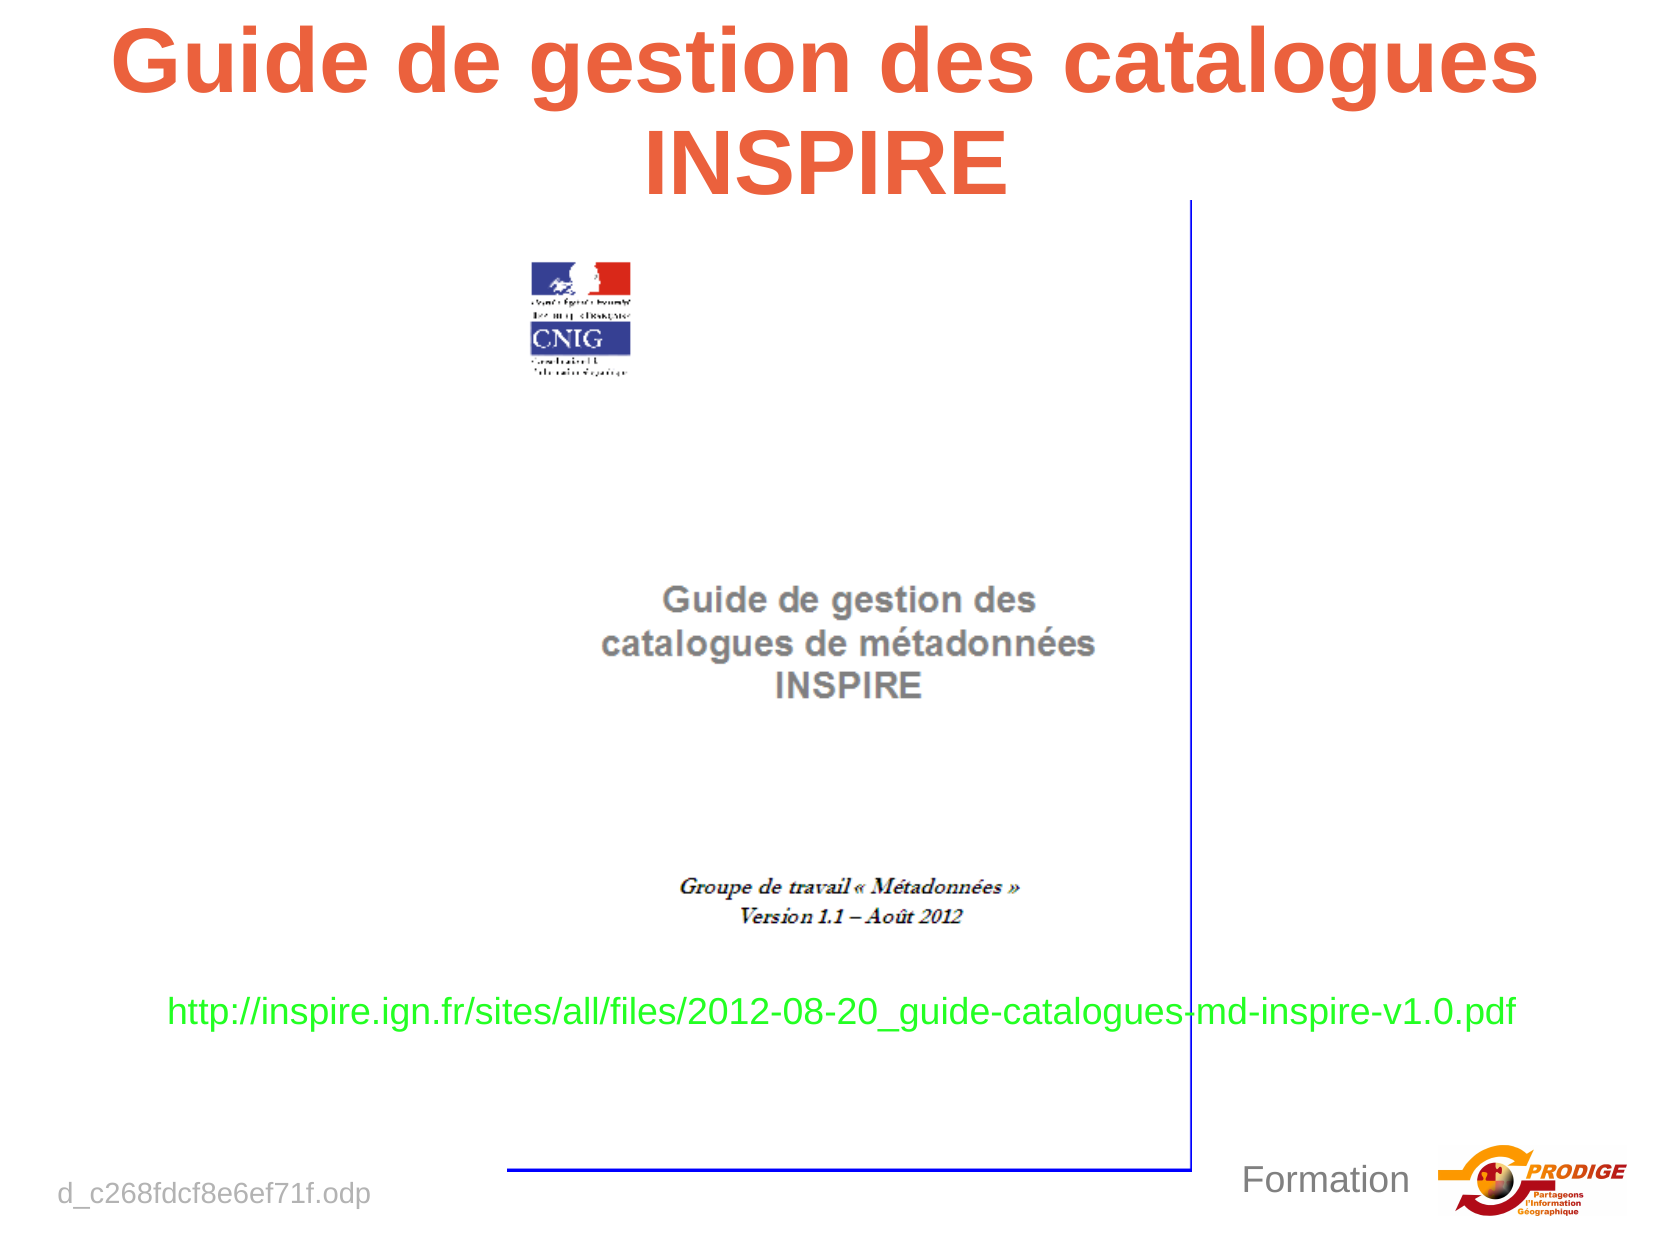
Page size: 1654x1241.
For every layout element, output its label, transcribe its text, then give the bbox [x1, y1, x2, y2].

title Guide de gestion des catalogues INSPIRE [82, 9, 1571, 215]
picture [1438, 1145, 1627, 1216]
picture [507, 1082, 1192, 1172]
text_box http://inspire.ign.fr/sites/all/files/2012-08-20_guide-catalogues-md-inspire-v1.0.pdf [152, 982, 1532, 1082]
picture [507, 200, 1192, 982]
